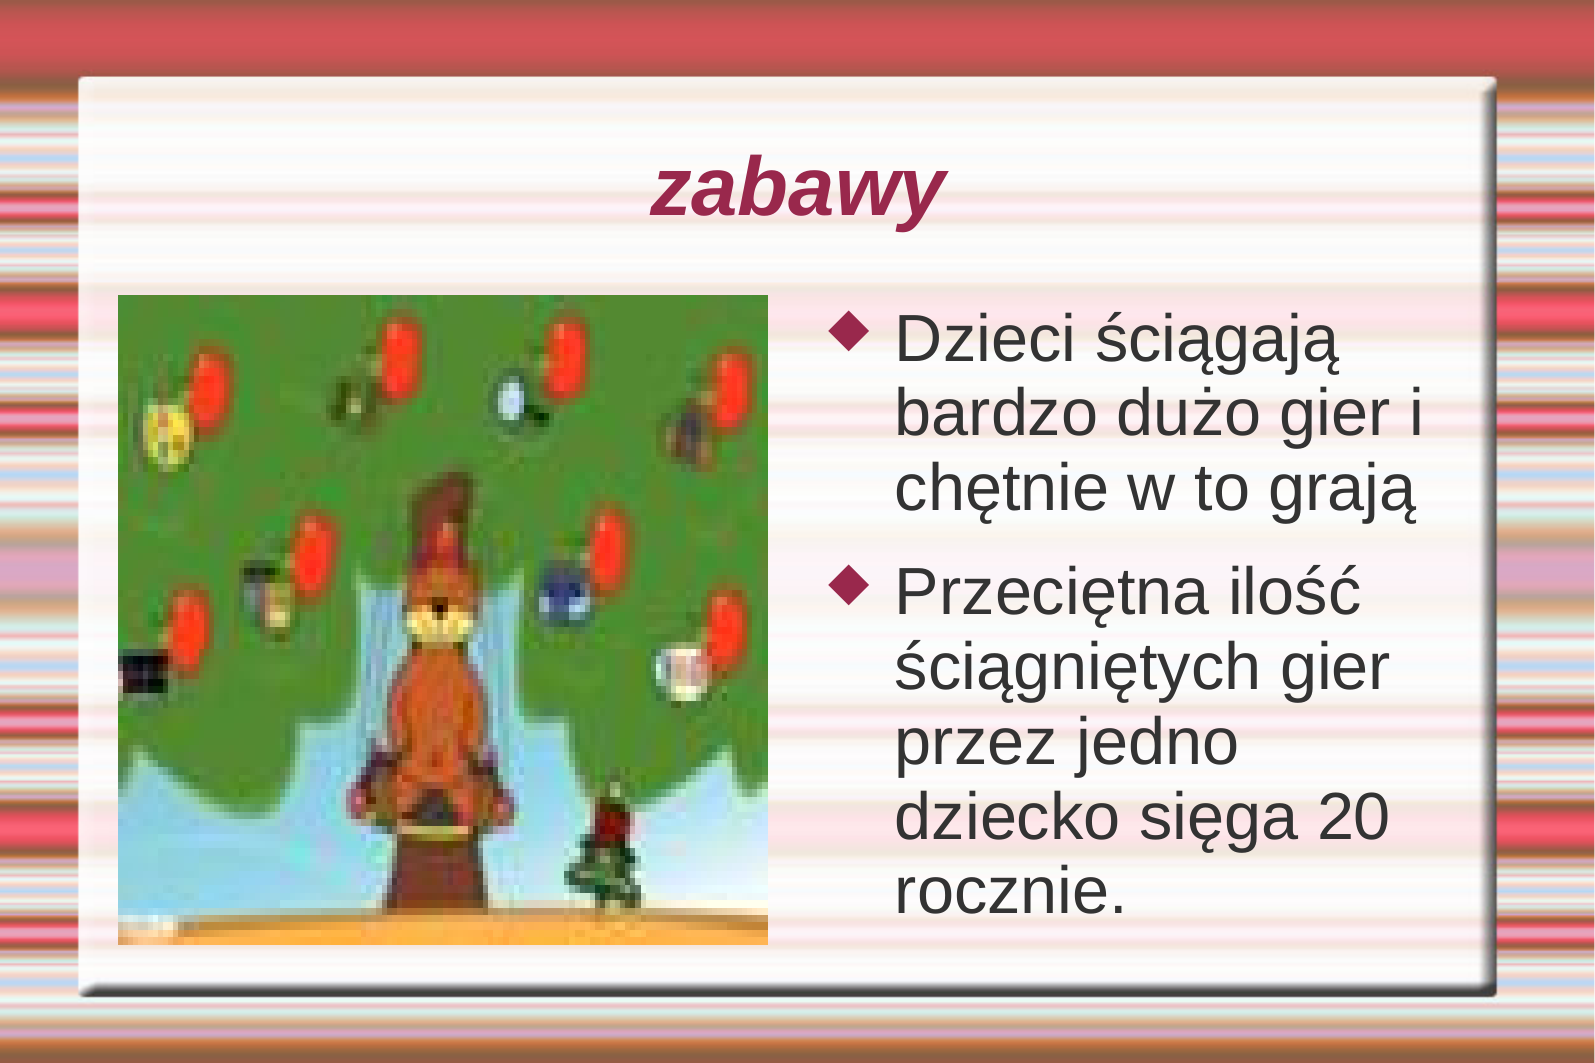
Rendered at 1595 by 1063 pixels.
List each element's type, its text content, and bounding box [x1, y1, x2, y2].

chart [130, 300, 780, 971]
list Dzieci ściągają bardzo dużo gier i chętnie w to grają Przeciętna ilość ściągniętych gier przez jedno dziecko sięga 20 rocznie. [812, 300, 1463, 1033]
title zabawy [117, 98, 1479, 276]
picture [0, 0, 1595, 1063]
